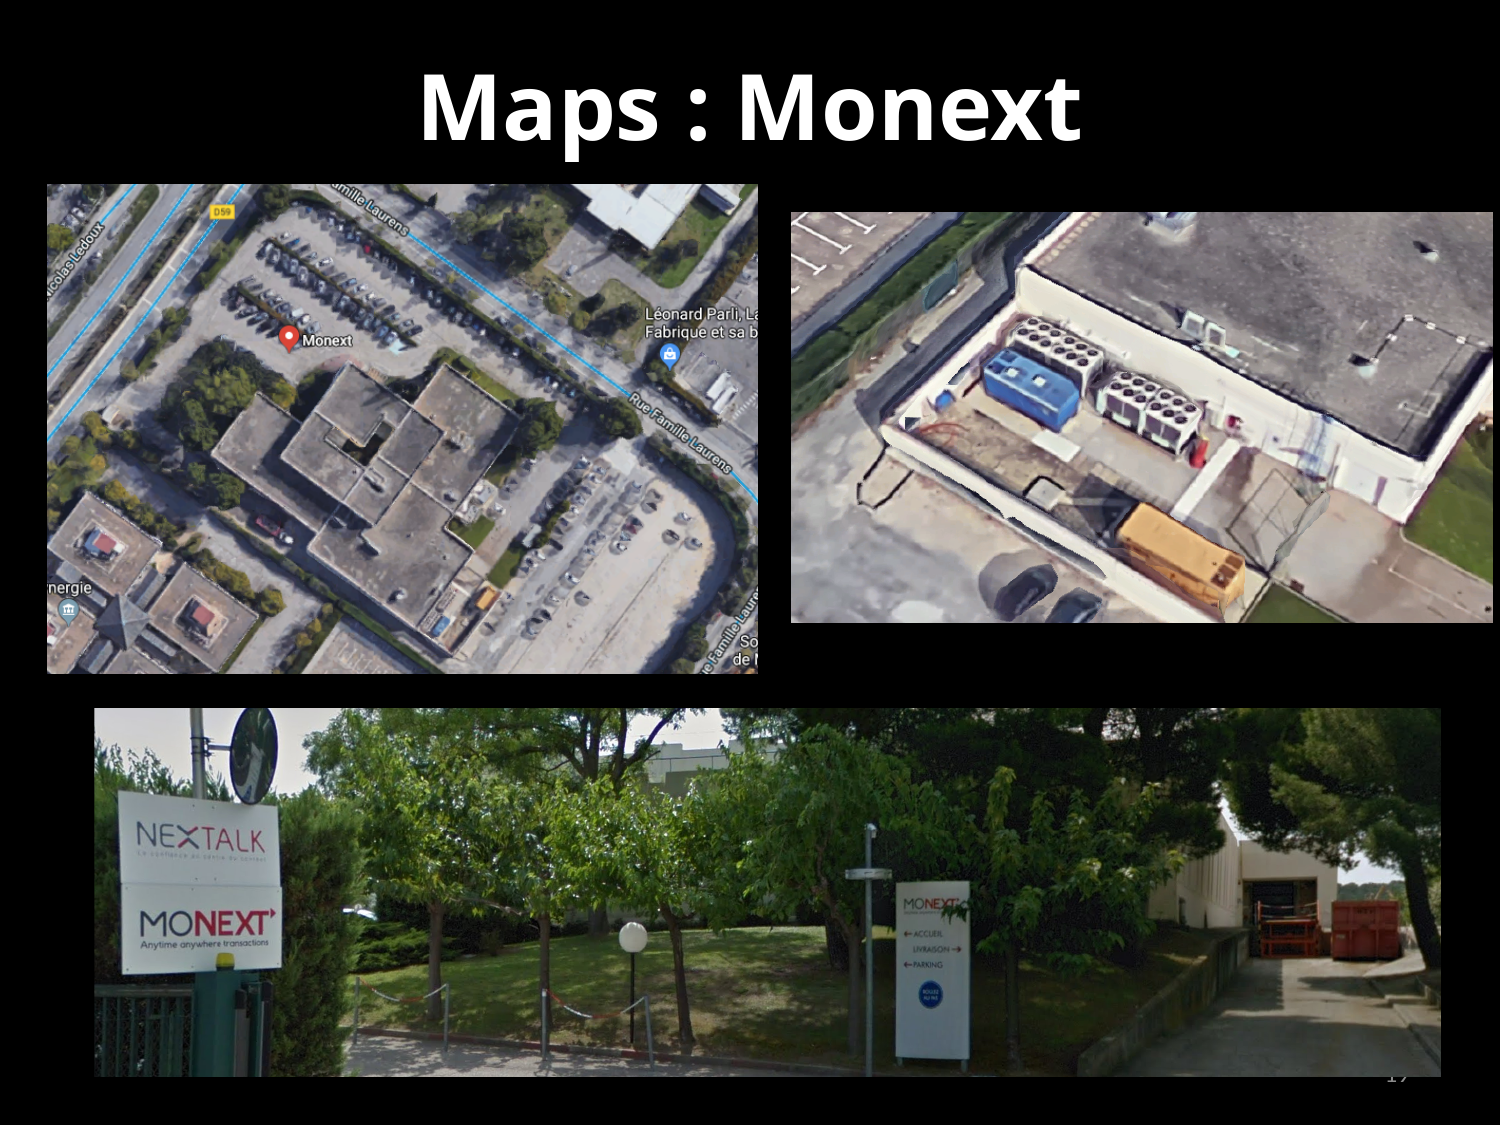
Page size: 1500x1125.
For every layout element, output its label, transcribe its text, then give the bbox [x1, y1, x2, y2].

title Maps : Monext [75, 9, 1425, 198]
picture [791, 212, 1493, 623]
picture [47, 184, 758, 674]
picture [94, 708, 1441, 1077]
slide_number <numéro> [1074, 1077, 1425, 1103]
